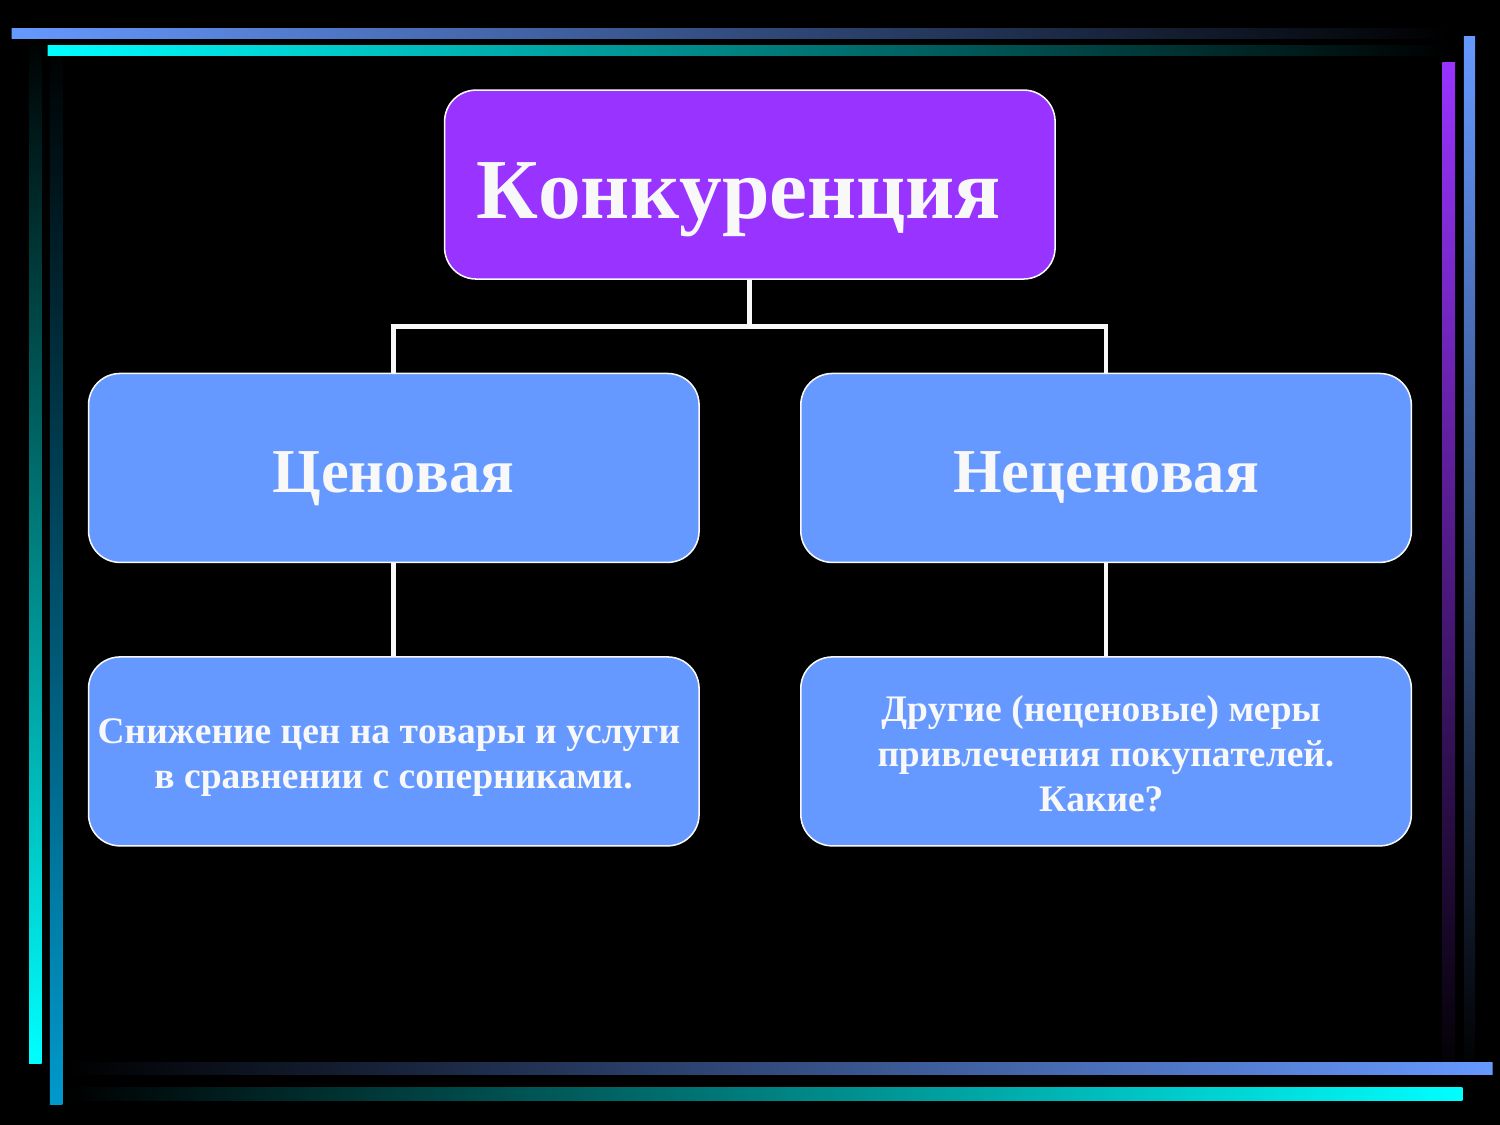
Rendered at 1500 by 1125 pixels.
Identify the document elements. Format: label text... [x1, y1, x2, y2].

text_box Ценовая [88, 373, 700, 563]
text_box Снижение цен на товары и услуги в сравнении с соперниками. [88, 656, 700, 846]
text_box Неценовая [800, 373, 1412, 563]
text_box Другие (неценовые) меры привлечения покупателей. Какие? [800, 656, 1412, 846]
text_box Конкуренция [444, 90, 1056, 280]
